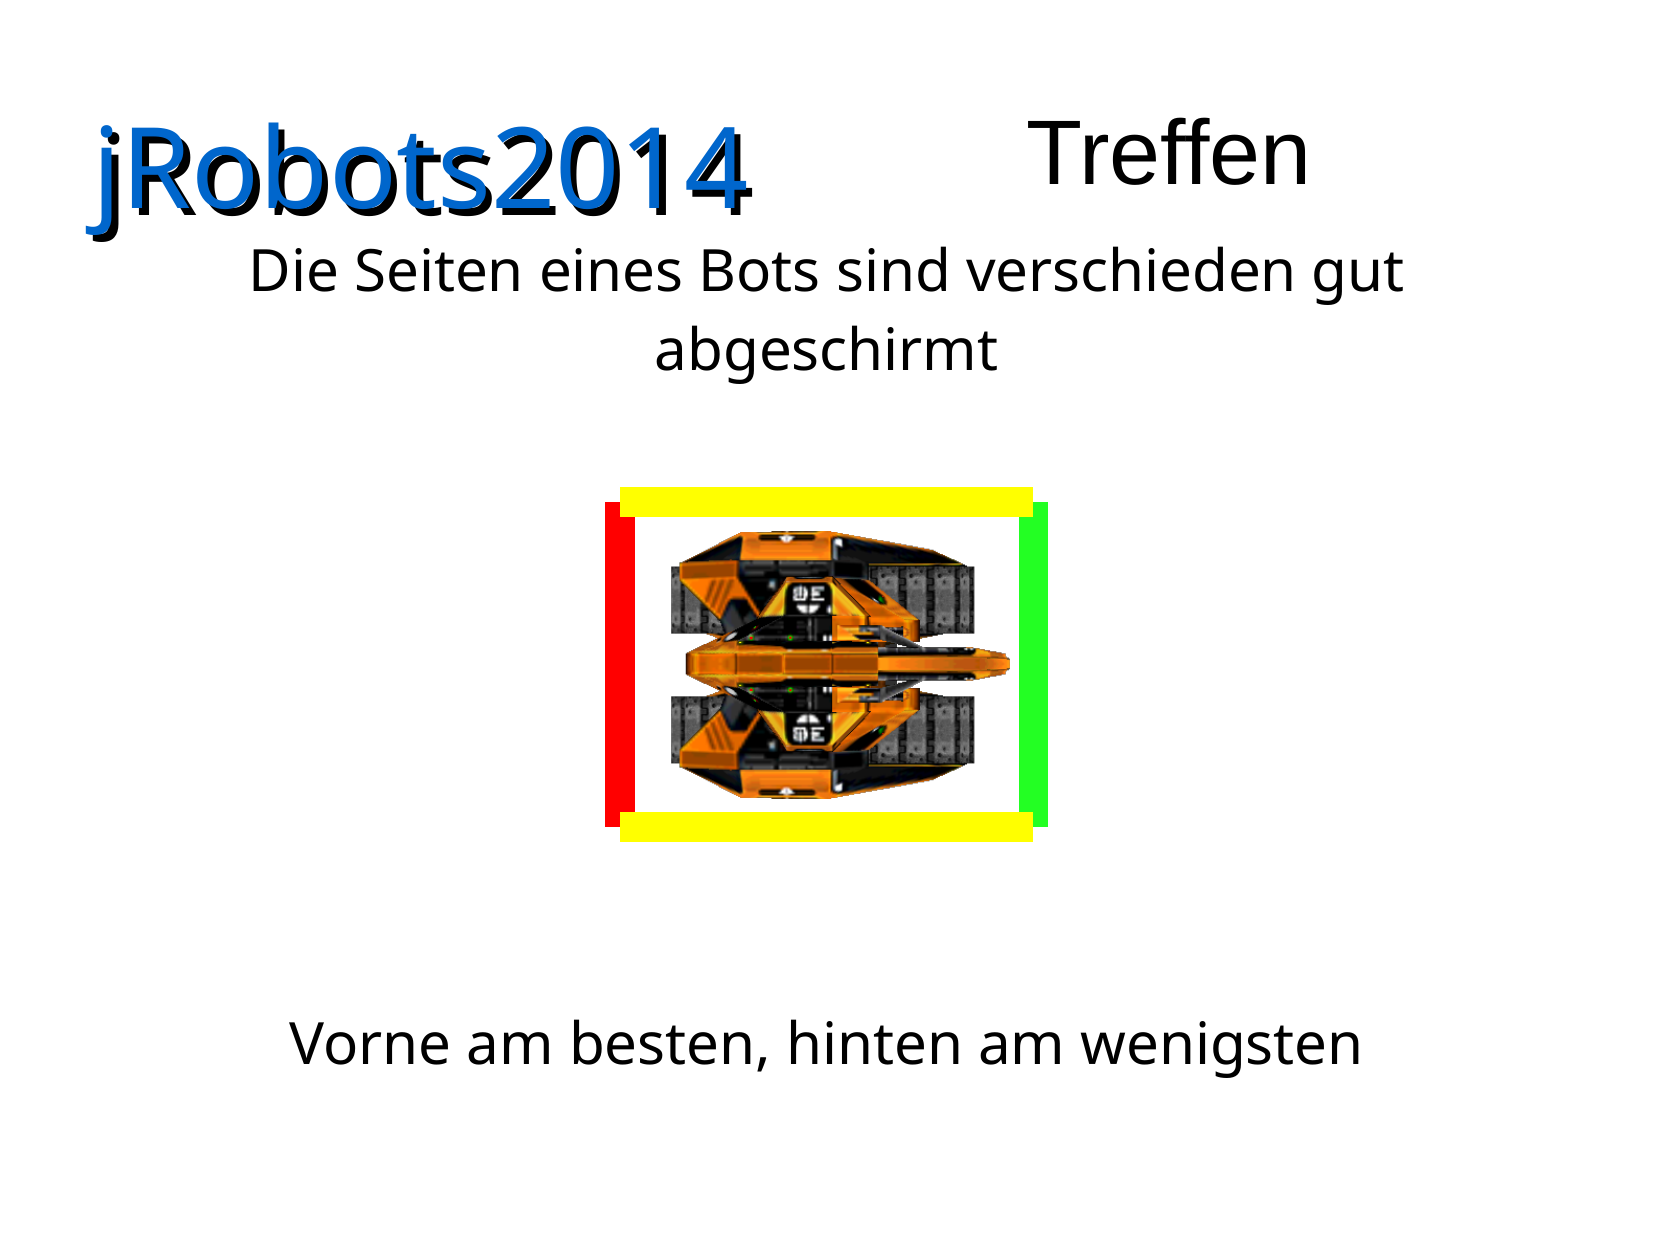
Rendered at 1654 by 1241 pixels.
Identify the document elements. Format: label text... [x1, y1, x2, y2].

picture [667, 531, 1012, 799]
title Treffen [767, 49, 1571, 257]
subtitle Die Seiten eines Bots sind verschieden gut abgeschirmt Vorne am besten, hinten am wenigsten [82, 265, 1571, 1182]
